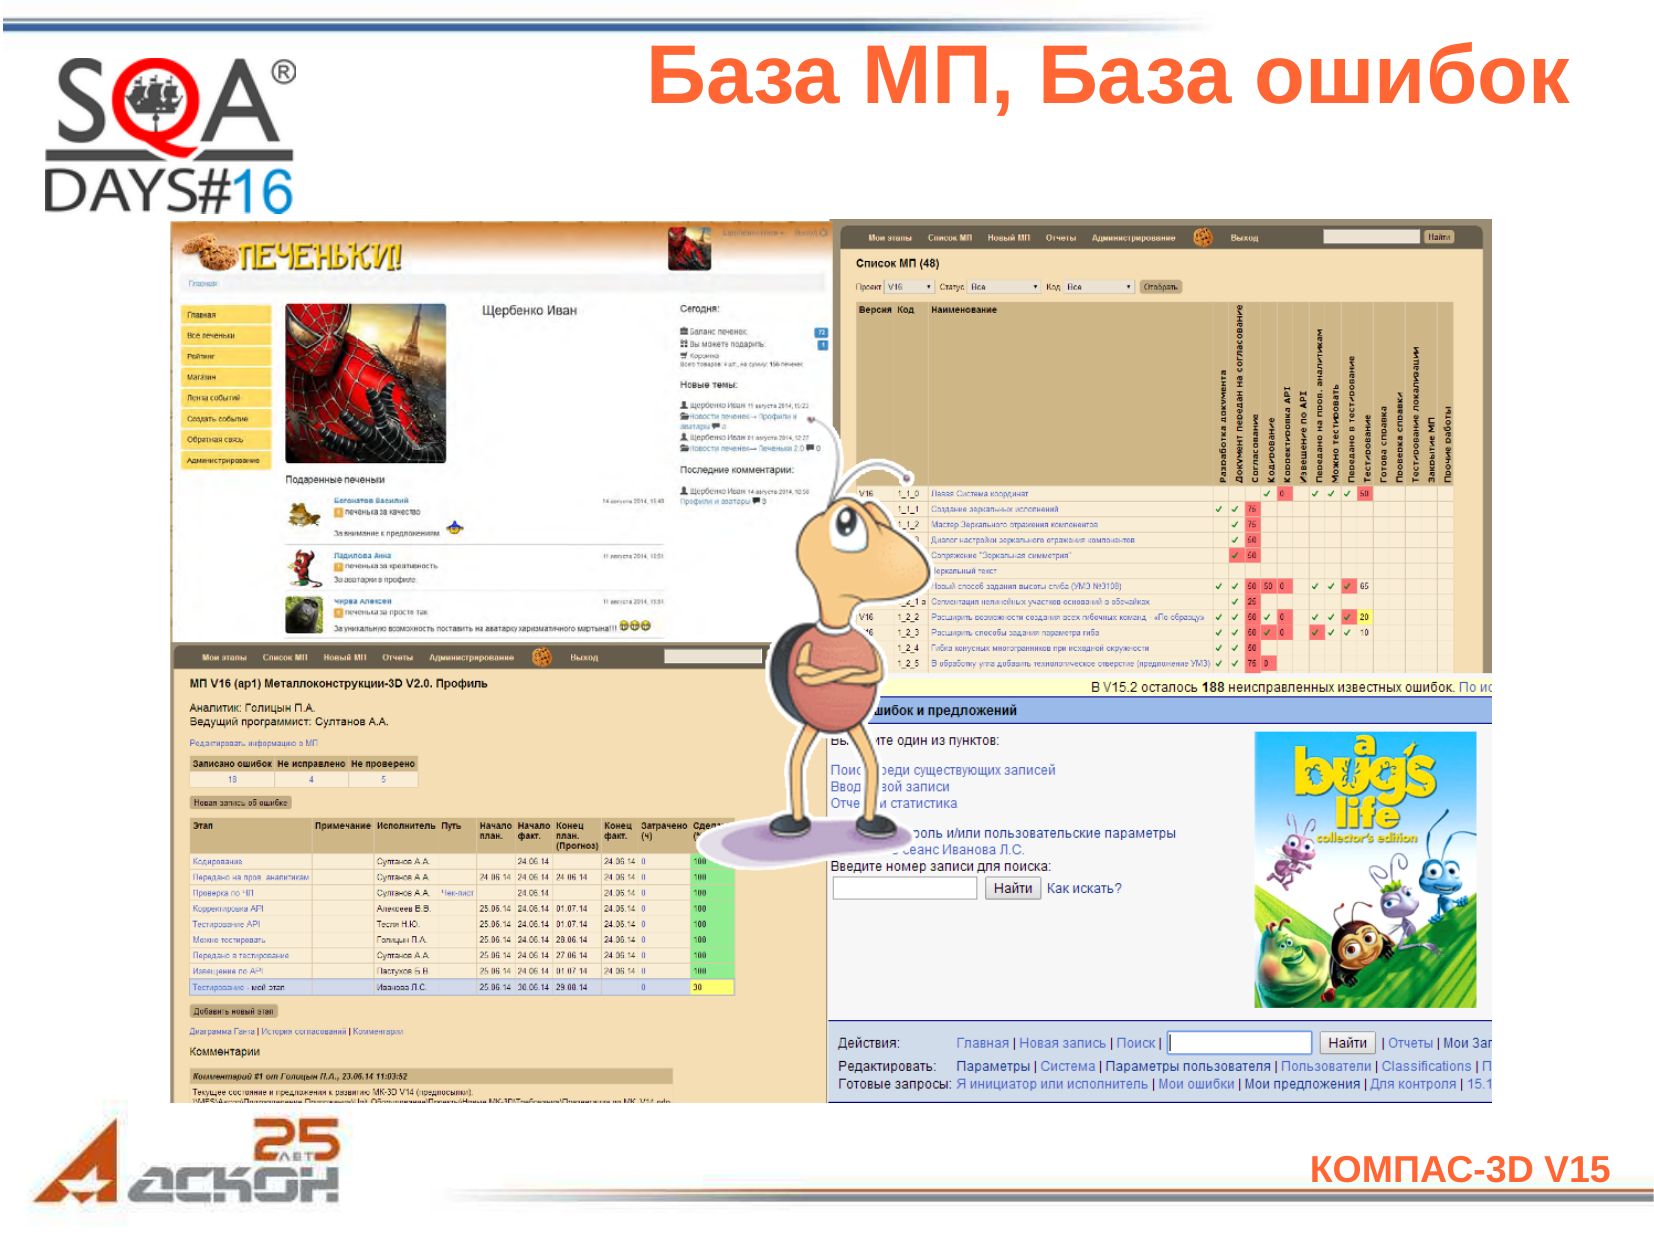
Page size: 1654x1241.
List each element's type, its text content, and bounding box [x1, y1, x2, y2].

title База МП, База ошибок [82, 25, 1571, 125]
picture [3, 0, 1654, 1241]
